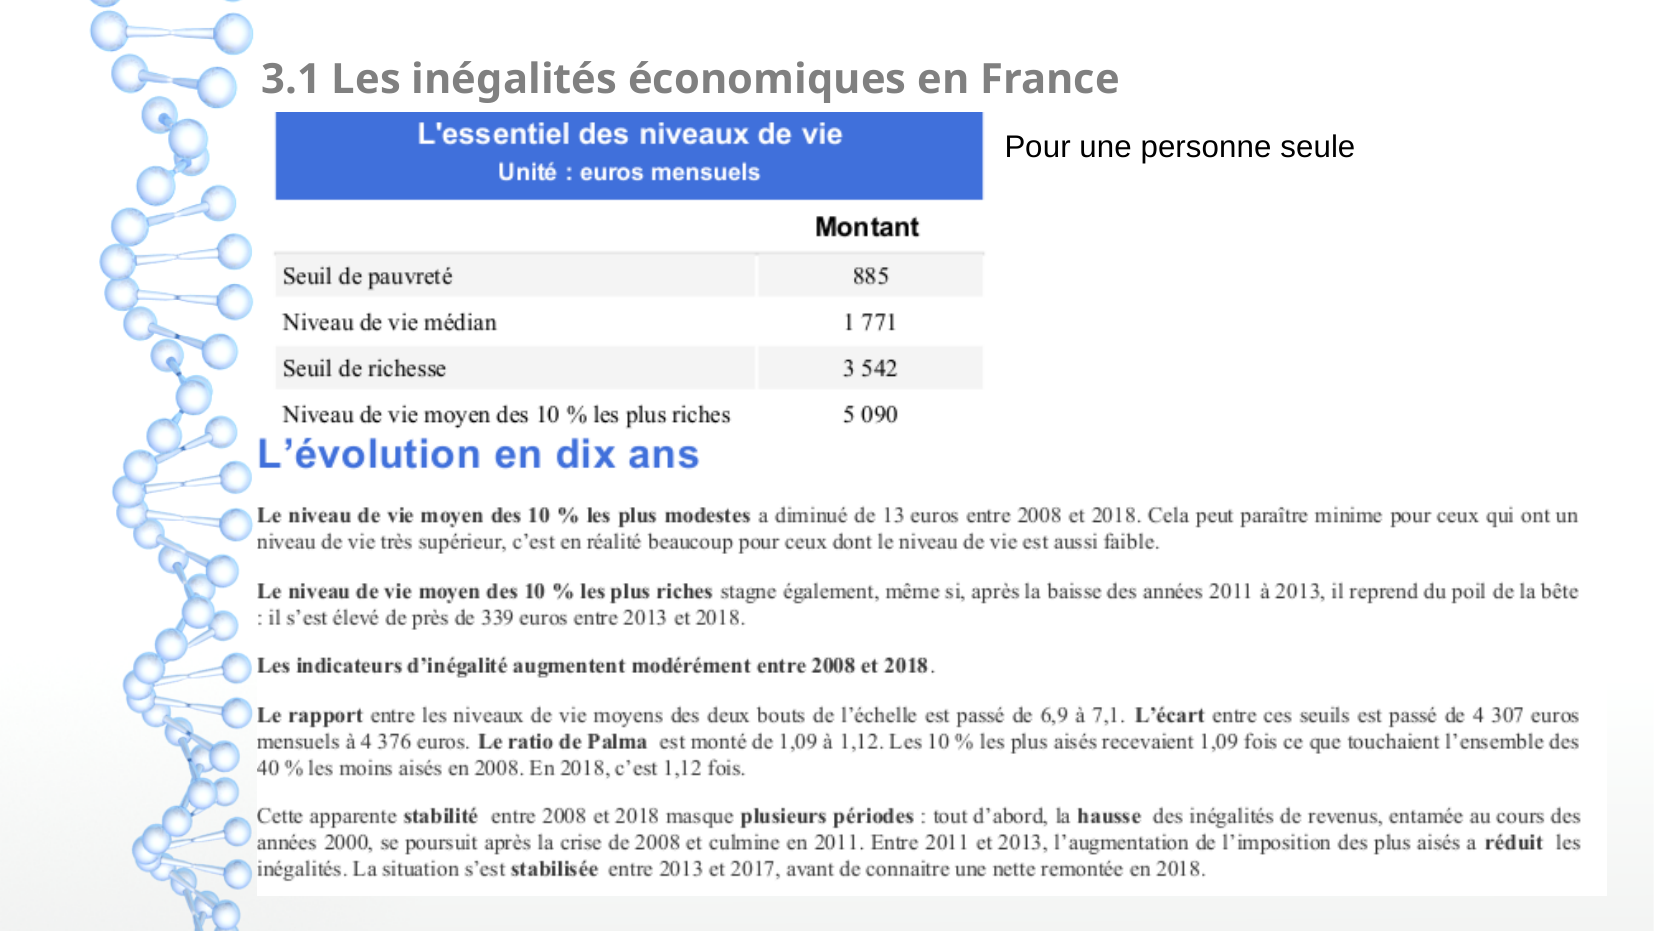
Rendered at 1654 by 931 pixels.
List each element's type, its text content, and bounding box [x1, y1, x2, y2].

picture [0, 0, 1654, 931]
text_box Pour une personne seule [989, 121, 1392, 263]
title 3.1 Les inégalités économiques en France [261, 0, 1591, 154]
